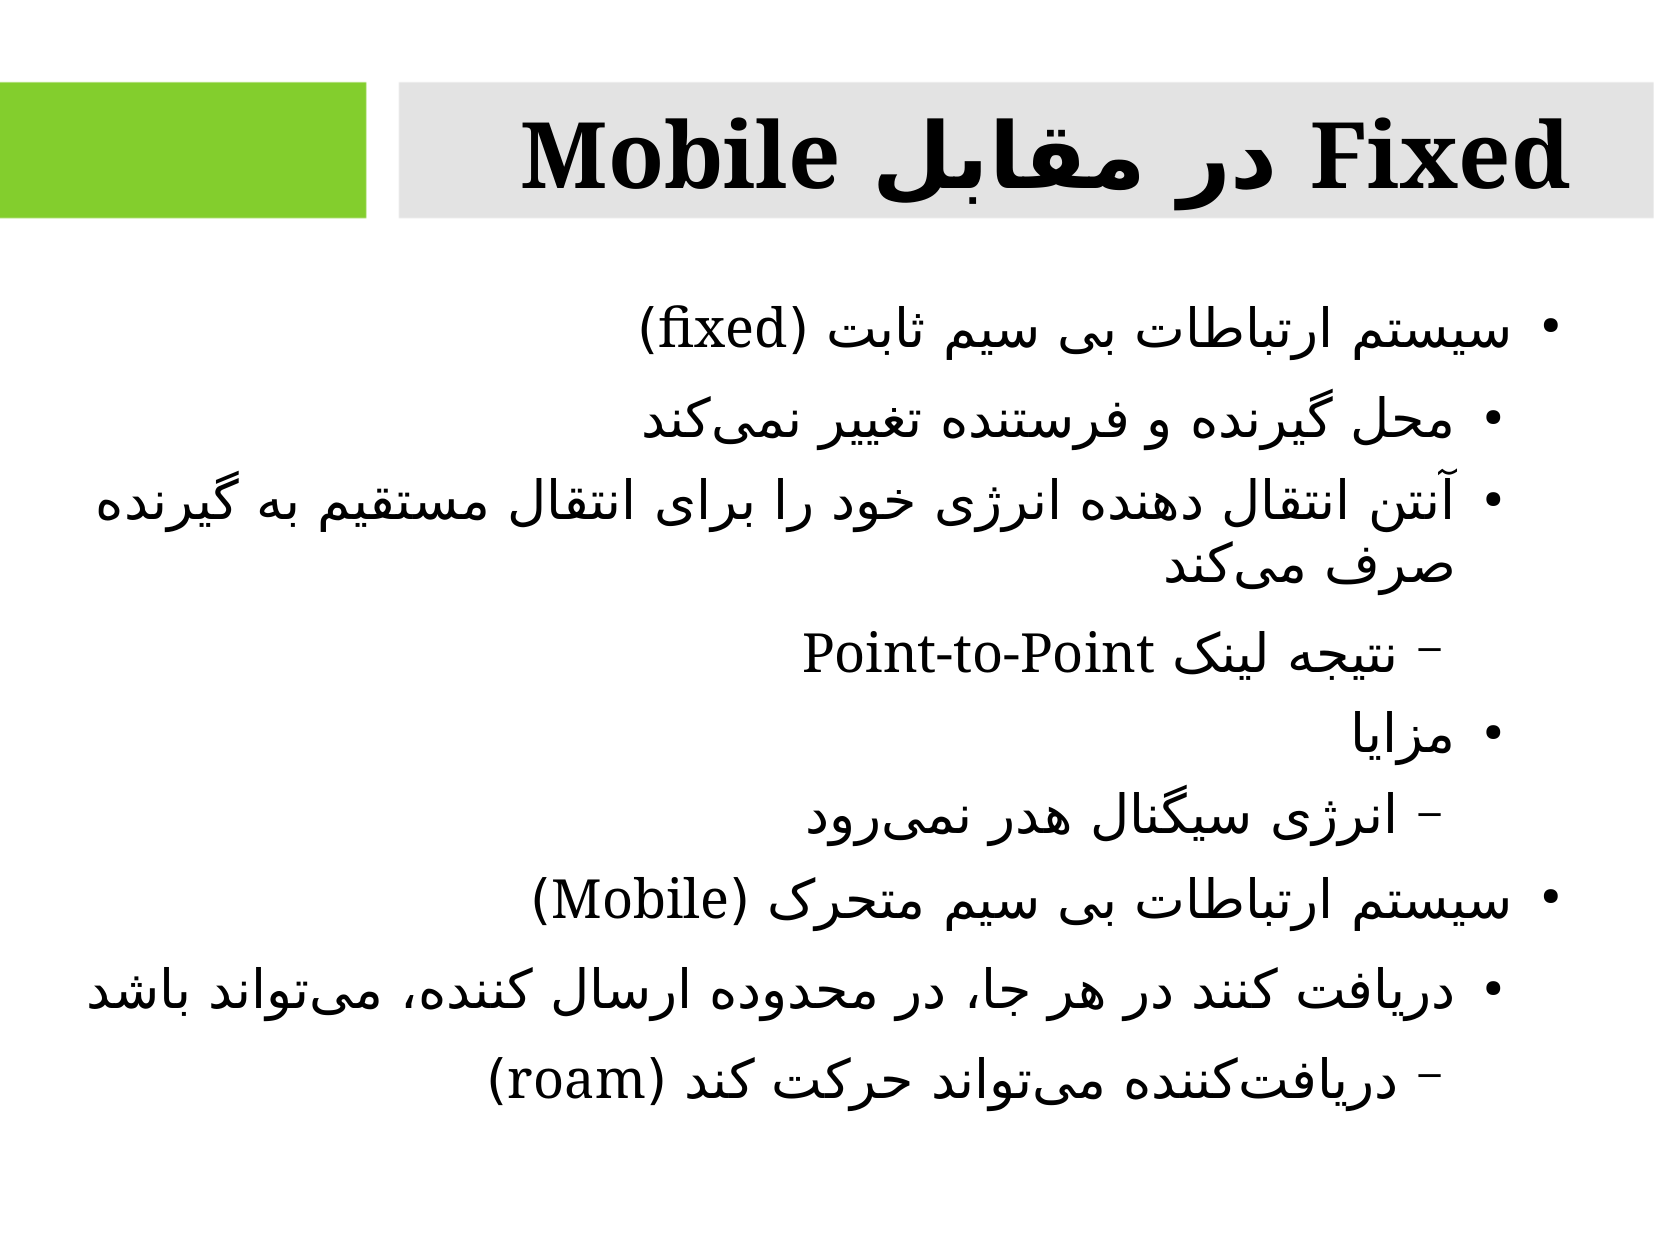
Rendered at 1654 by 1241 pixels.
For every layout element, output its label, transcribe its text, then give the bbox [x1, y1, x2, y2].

picture [0, 0, 1654, 1241]
list سیستم ارتباطات بی سیم ثابت (fixed) محل گیرنده و فرستنده تغییر نمی‌کند آنتن انتقال دهنده انرژی خود را برای انتقال مستقیم به گیرنده صرف می‌کند نتیجه لینک Point-to-Point مزایا انرژی سیگنال هدر نمی‌رود سیستم ارتباطات بی سیم متحرک (Mobile) دریافت کنند در هر جا، در محدوده ارسال کننده، می‌تواند باشد دریافت‌کننده می‌تواند حرکت کند (roam) [82, 290, 1571, 1182]
title Fixed در مقابل Mobile [82, 49, 1571, 257]
